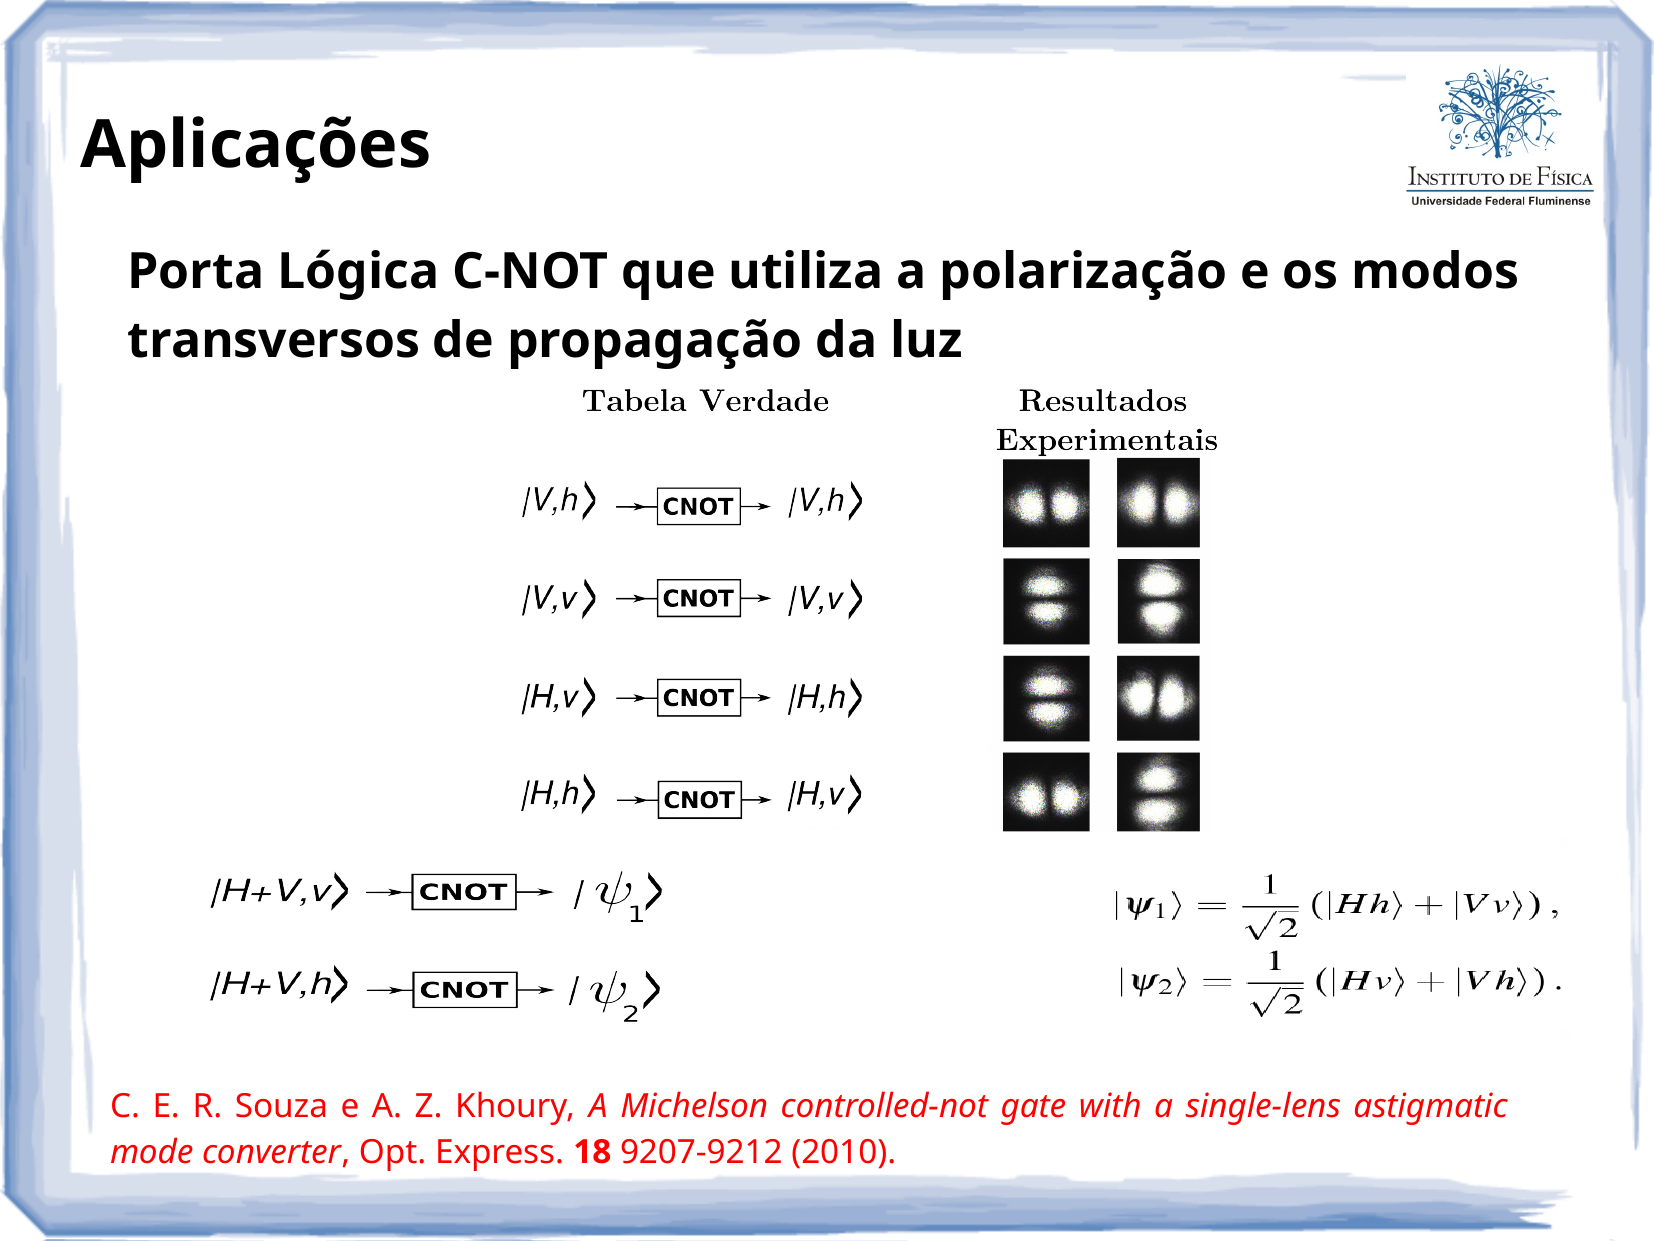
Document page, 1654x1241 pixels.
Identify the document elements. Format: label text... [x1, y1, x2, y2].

picture [0, 0, 1654, 1241]
text_box Aplicações [65, 88, 458, 181]
text_box [761, 831, 1560, 1098]
text_box Porta Lógica C-NOT que utiliza a polarização e os modos transversos de propagação da luz [112, 227, 1589, 510]
text_box C. E. R. Souza e A. Z. Khoury, A Michelson controlled-not gate with a single-lens astigmatic mode converter, Opt. Express. 18 9207-9212 (2010). [95, 1075, 1524, 1182]
